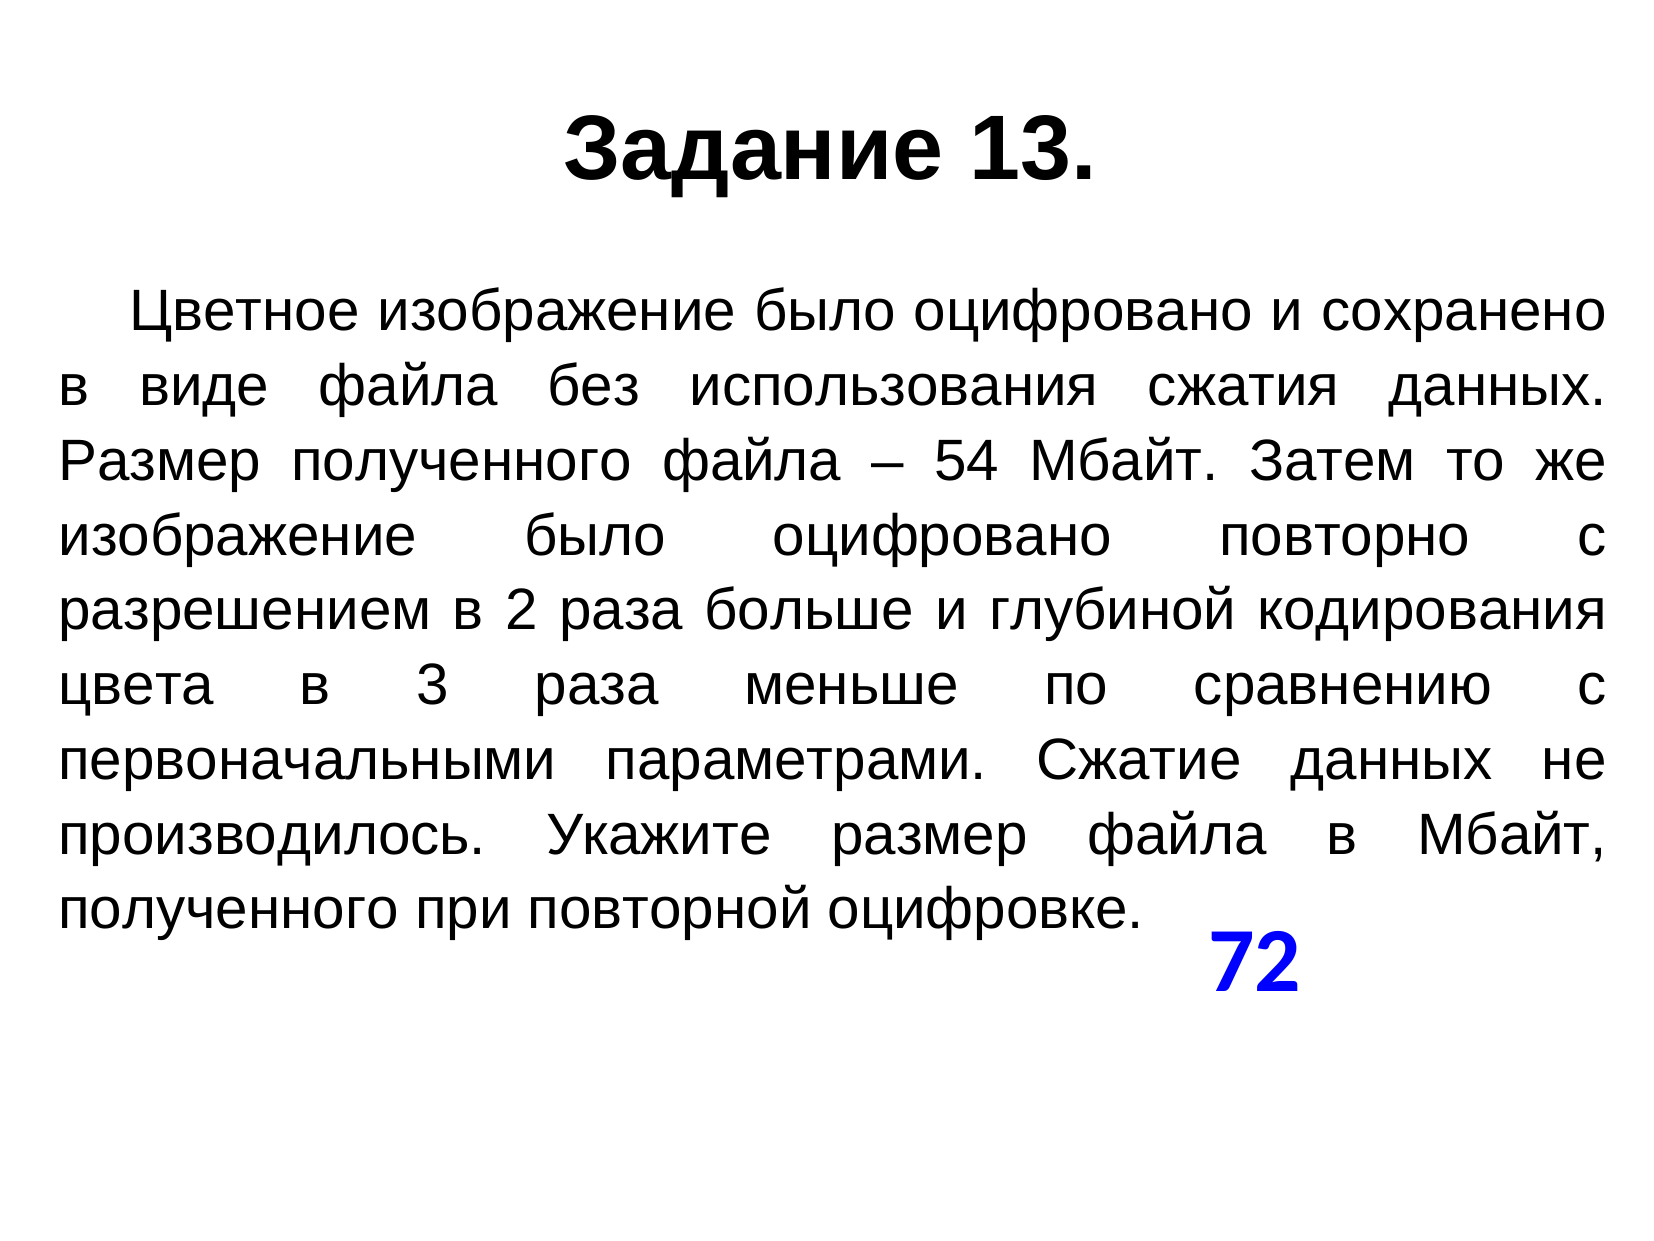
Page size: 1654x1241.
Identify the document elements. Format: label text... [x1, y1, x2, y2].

text_box 72 [1151, 915, 1359, 1022]
title Задание 13. [82, 68, 1571, 268]
list Цветное изображение было оцифровано и сохранено в виде файла без использования сжатия данных. Размер полученного файла – 54 Мбайт. Затем то же изображение было оцифровано повторно с разрешением в 2 раза больше и глубиной кодирования цвета в 3 раза меньше по сравнению с первоначальными параметрами. Сжатие данных не производилось. Укажите размер файла в Мбайт, полученного при повторной оцифровке. [58, 268, 1609, 827]
